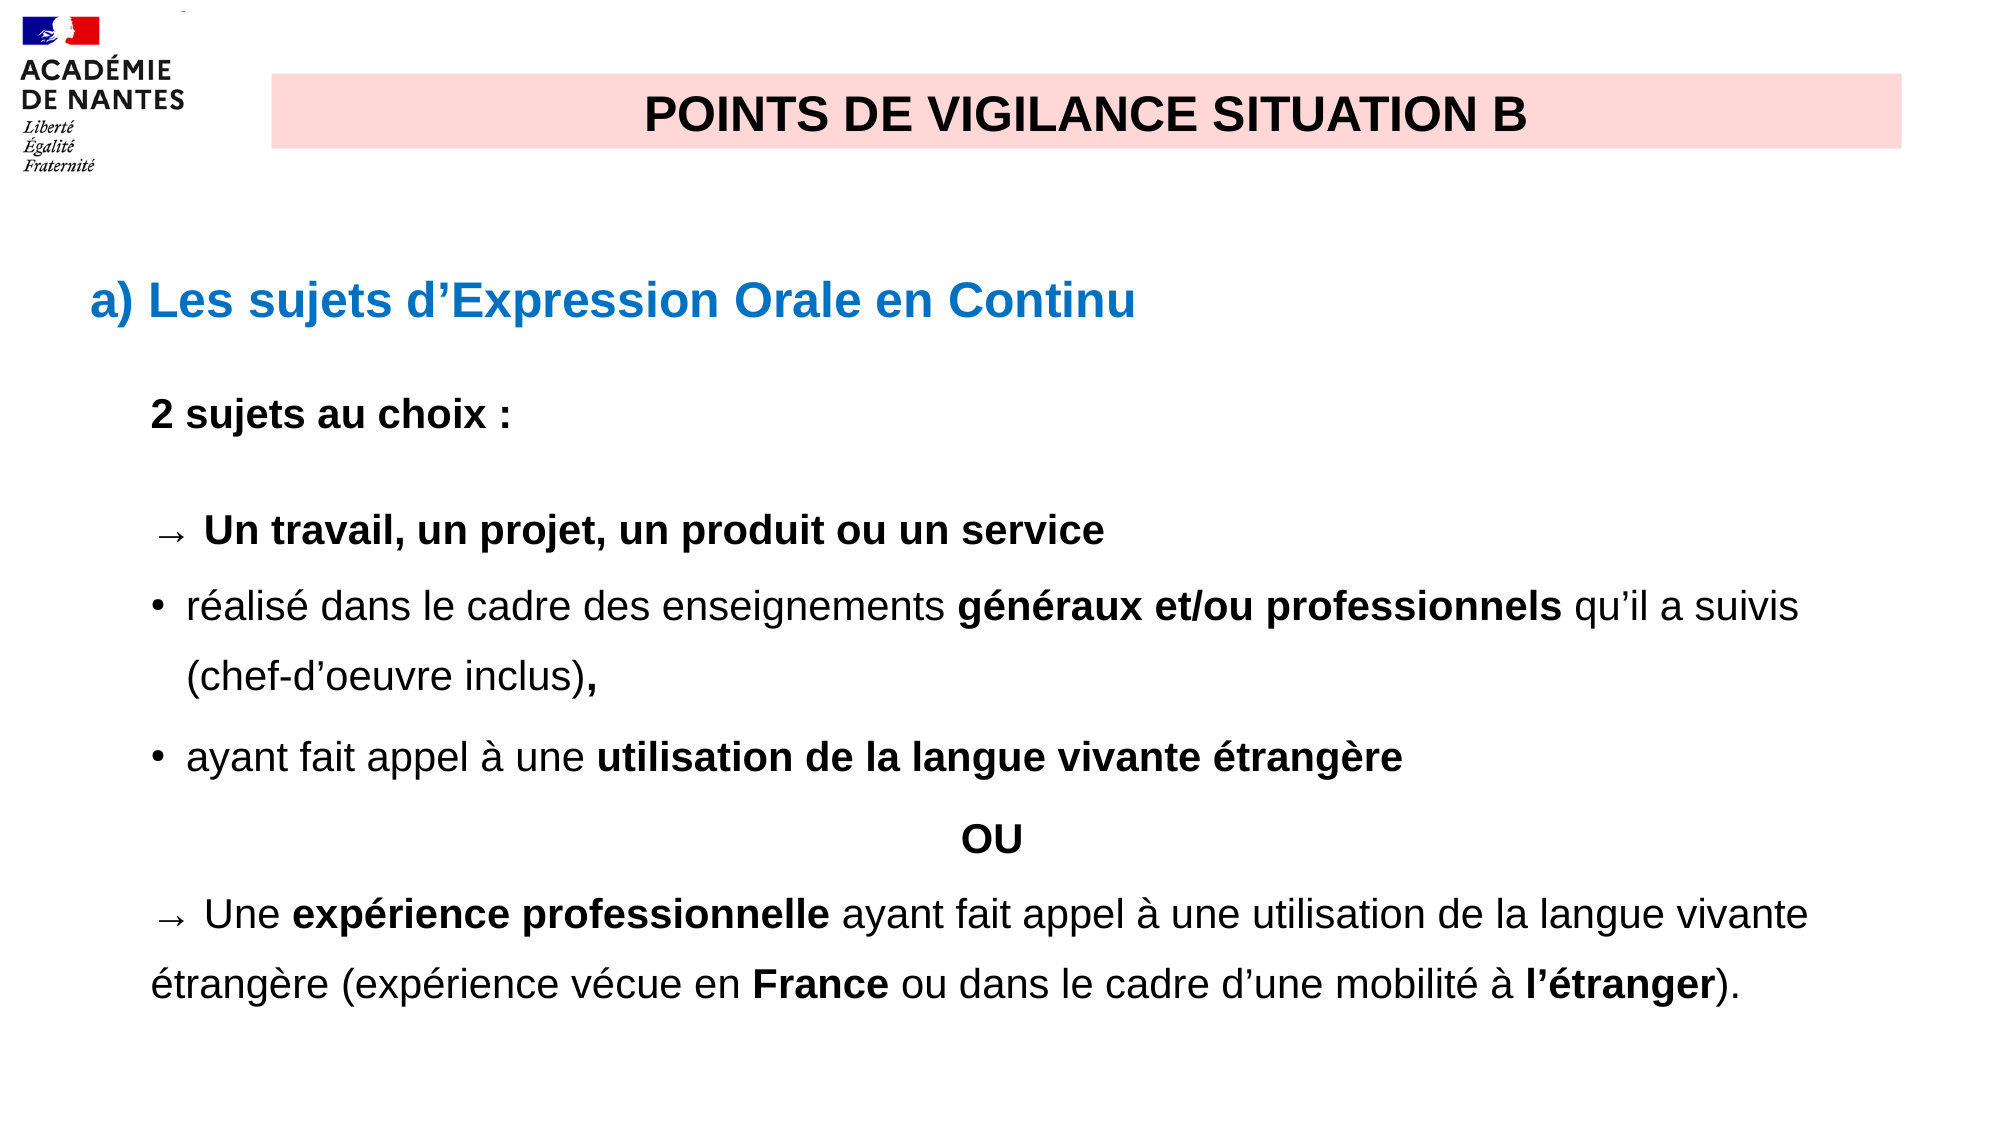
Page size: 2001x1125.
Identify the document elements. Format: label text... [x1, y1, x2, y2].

text_box POINTS DE VIGILANCE SITUATION B [271, 73, 1902, 149]
text_box a) Les sujets d’Expression Orale en Continu [75, 259, 1288, 335]
picture [11, 11, 186, 178]
text_box 2 sujets au choix : → Un travail, un projet, un produit ou un service réalisé dans le cadre des enseignements généraux et/ou professionnels qu’il a suivis (chef-d’oeuvre inclus), ayant fait appel à une utilisation de la langue vivante étrangère OU → Une expérience professionnelle ayant fait appel à une utilisation de la langue vivante étrangère (expérience vécue en France ou dans le cadre d’une mobilité à l’étranger). [135, 360, 1849, 1015]
